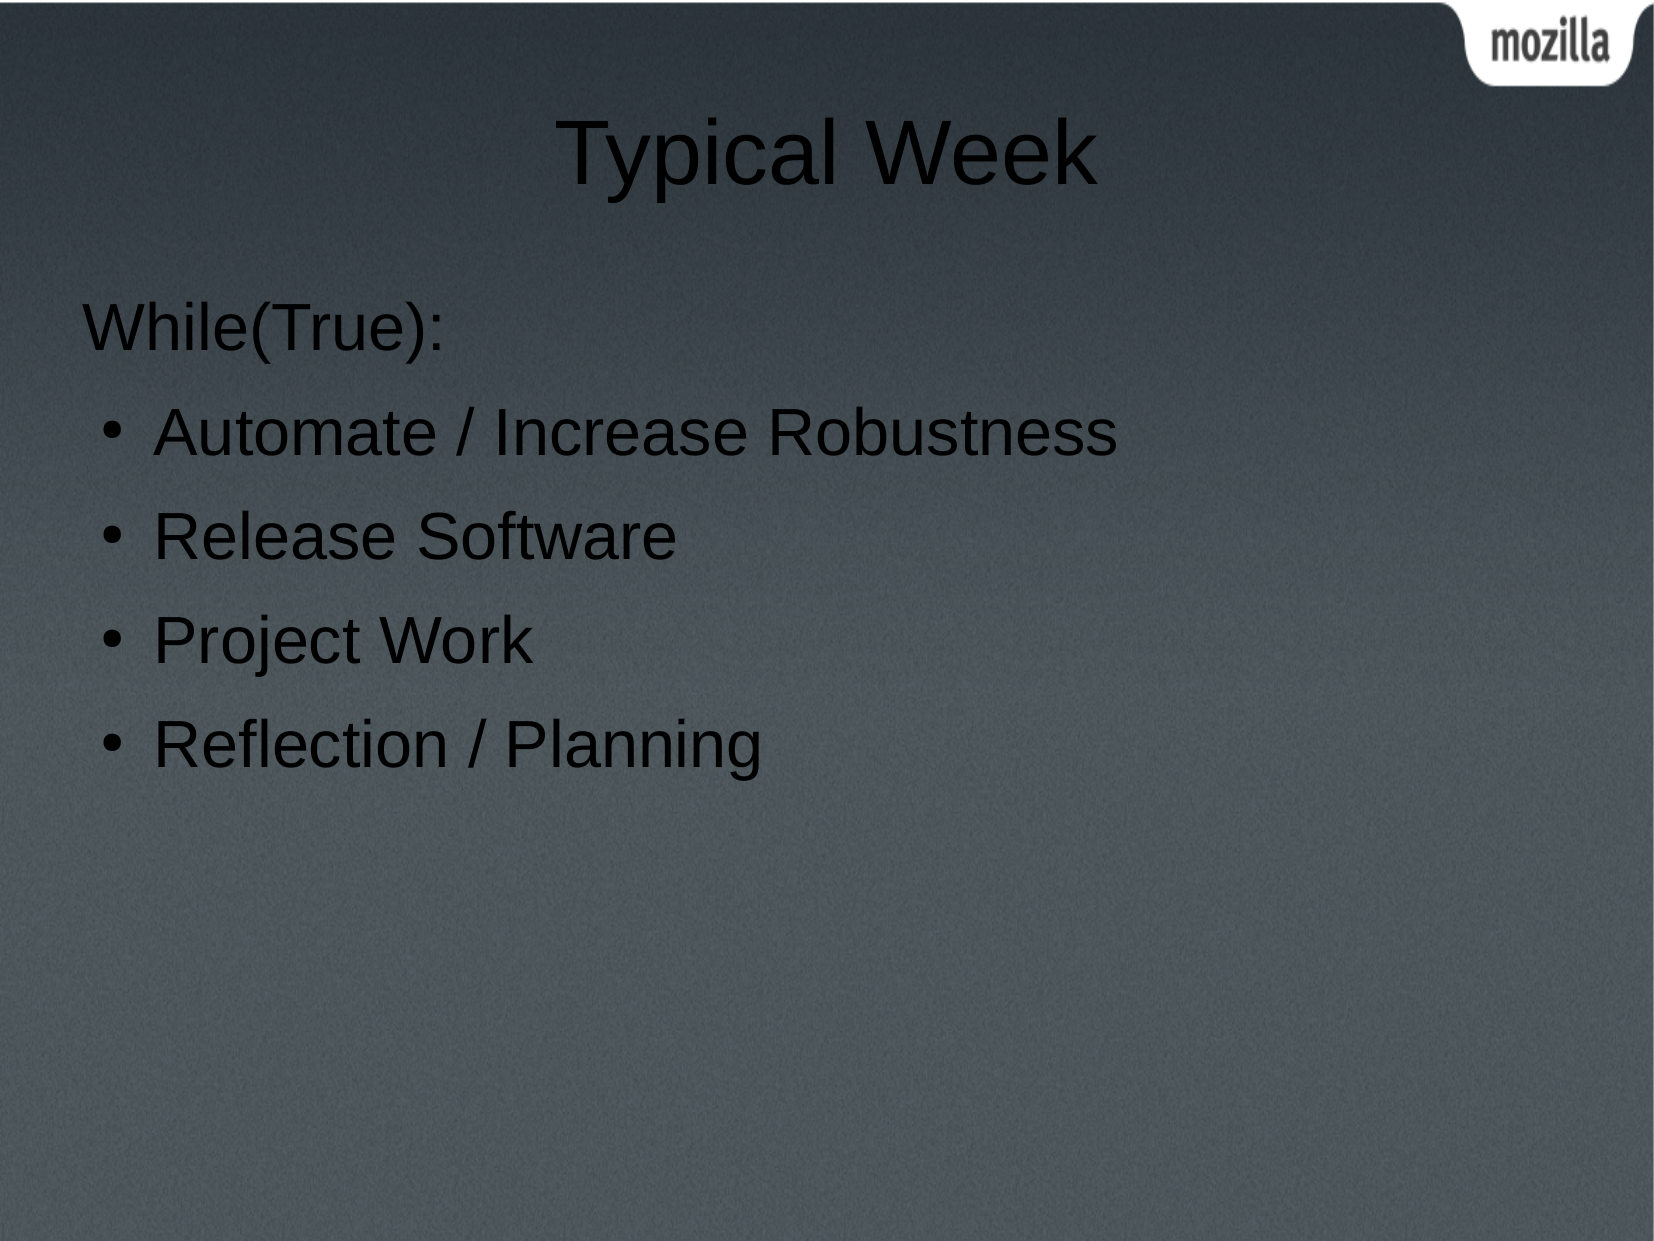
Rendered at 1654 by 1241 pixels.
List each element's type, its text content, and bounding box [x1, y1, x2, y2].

title Typical Week [82, 49, 1571, 257]
picture [0, 0, 1654, 1241]
list While(True): Automate / Increase Robustness Release Software Project Work Reflection / Planning [82, 290, 1538, 1010]
